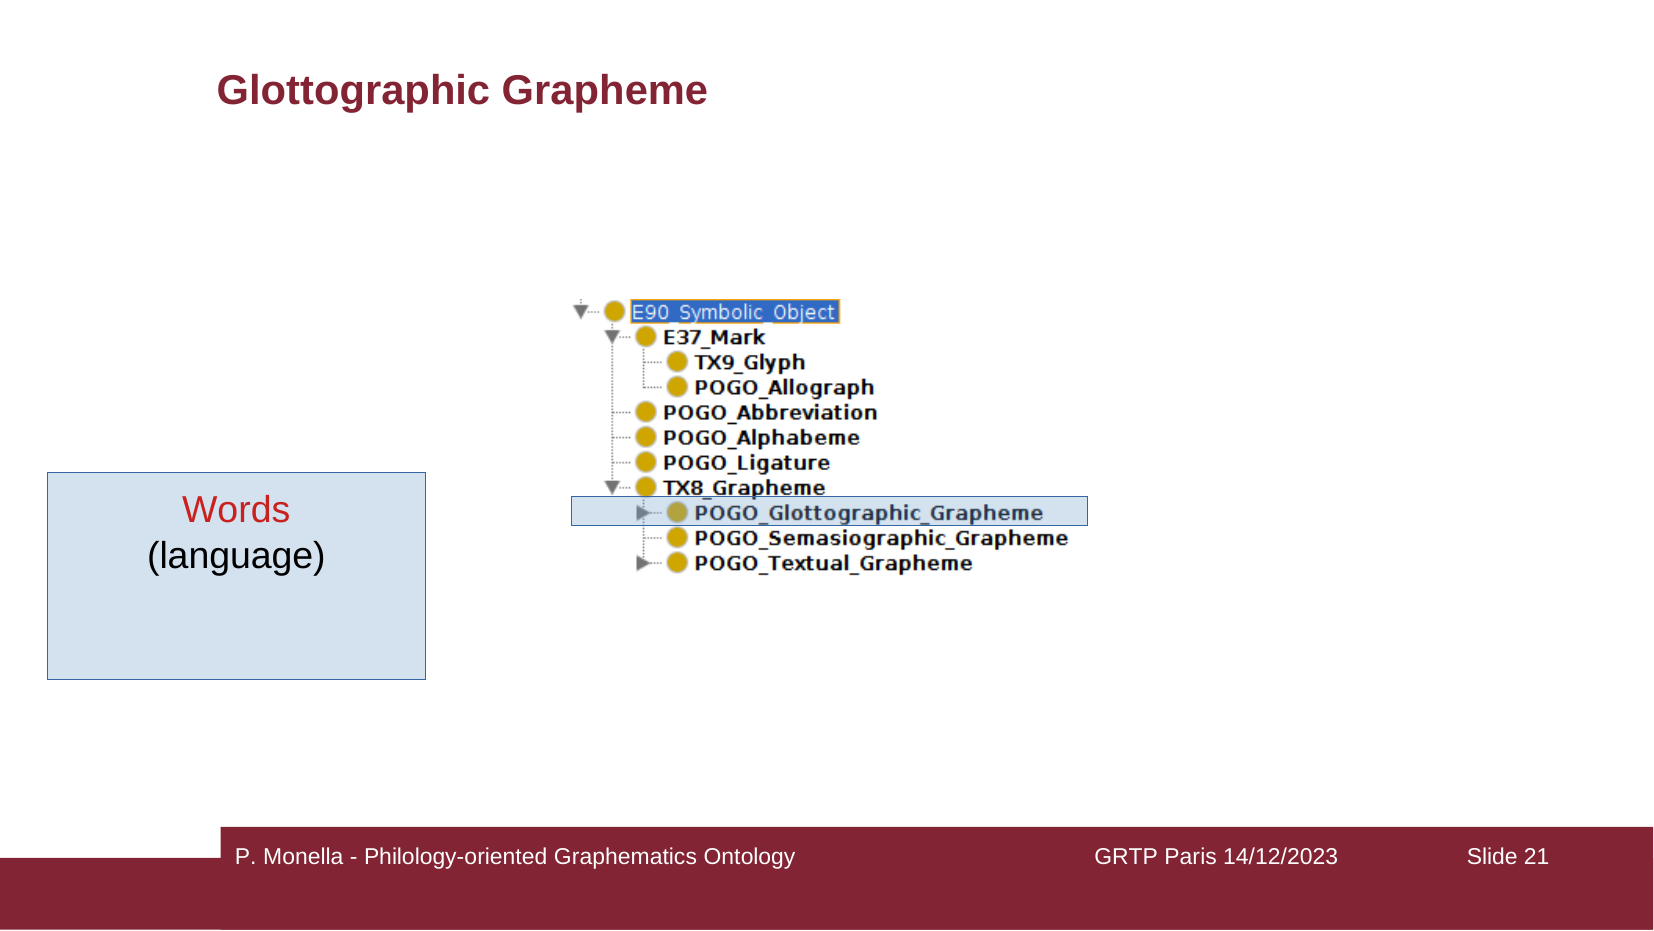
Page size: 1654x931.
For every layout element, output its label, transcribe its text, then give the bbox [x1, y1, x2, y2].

text_box Words (language) [47, 472, 426, 680]
picture [571, 299, 1088, 496]
title Glottographic Grapheme [201, 55, 1543, 124]
picture [571, 526, 1088, 594]
text_box [571, 496, 1088, 526]
